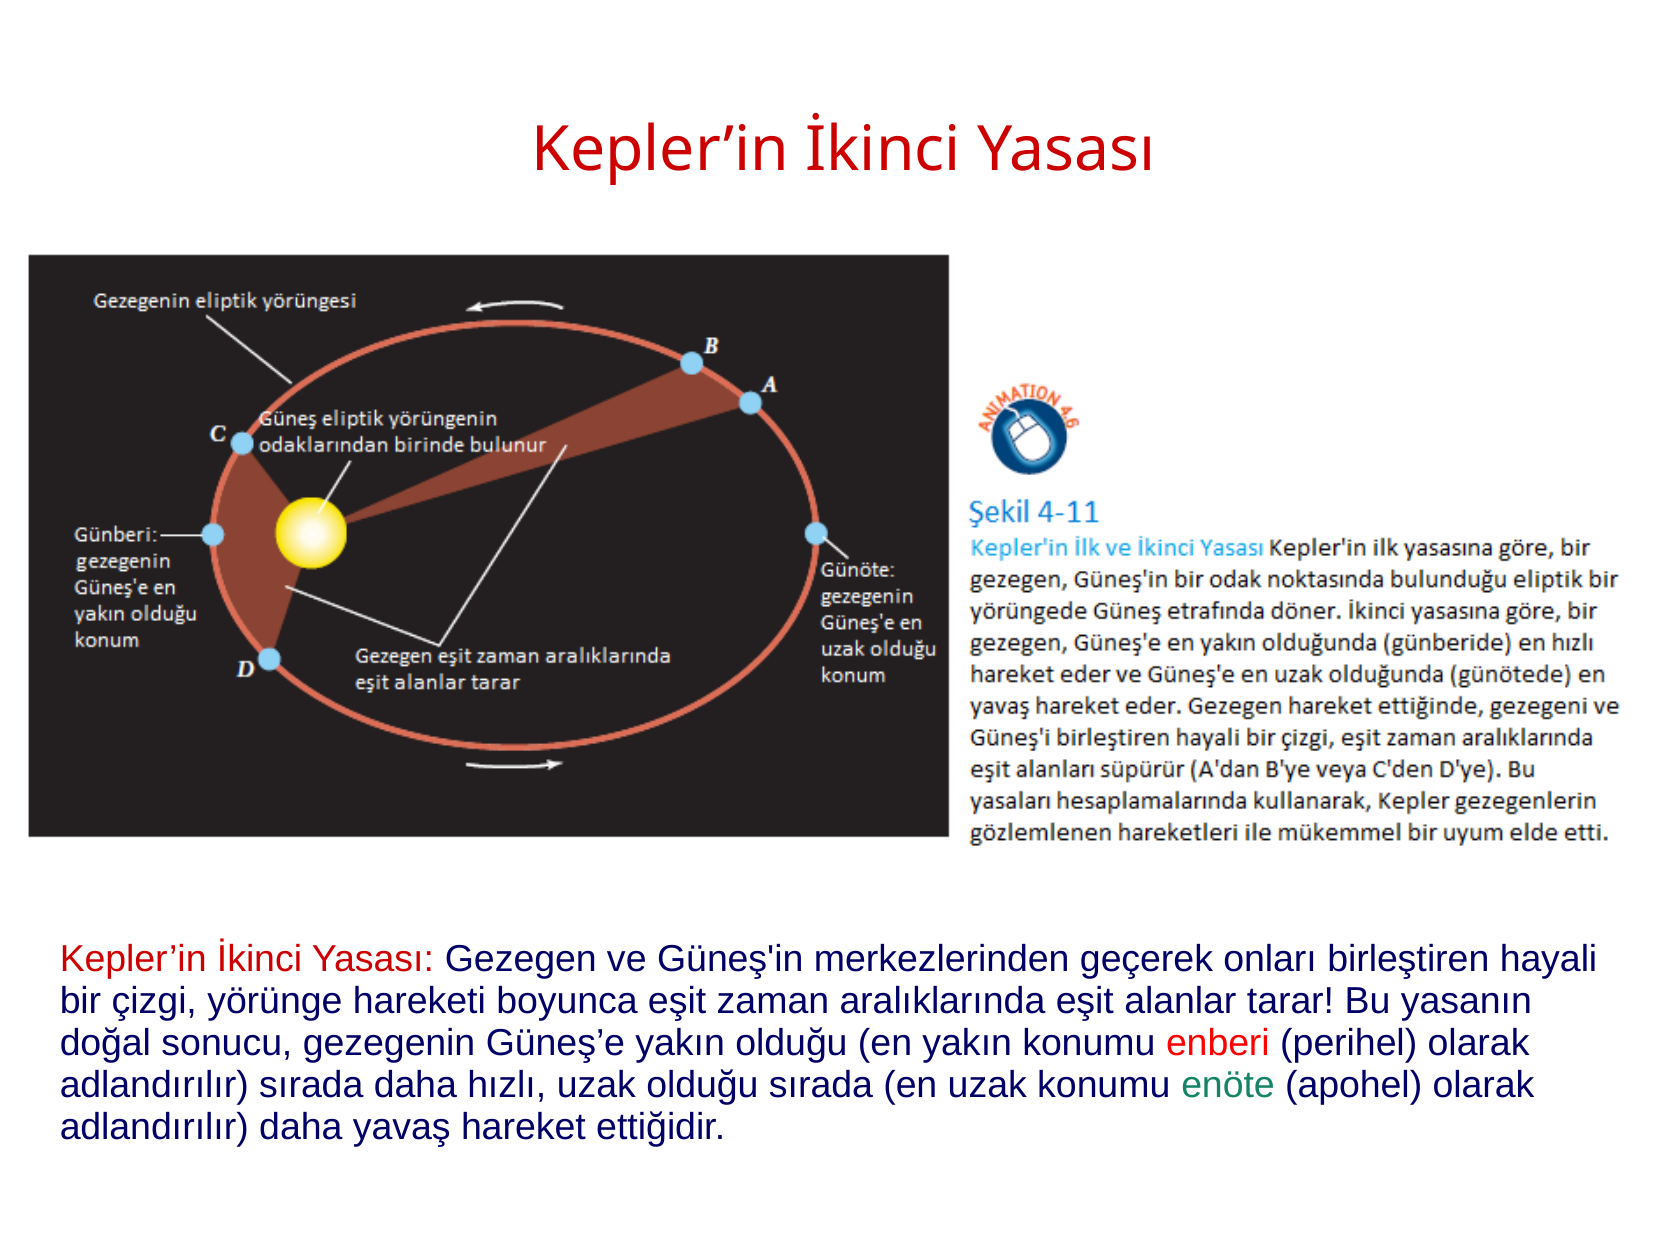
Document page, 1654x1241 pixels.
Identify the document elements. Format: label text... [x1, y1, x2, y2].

text_box Kepler’in İkinci Yasası: Gezegen ve Güneş'in merkezlerinden geçerek onları birleştiren hayali bir çizgi, yörünge hareketi boyunca eşit zaman aralıklarında eşit alanlar tarar! Bu yasanın doğal sonucu, gezegenin Güneş’e yakın olduğu (en yakın konumu enberi (perihel) olarak adlandırılır) sırada daha hızlı, uzak olduğu sırada (en uzak konumu enöte (apohel) olarak adlandırılır) daha yavaş hareket ettiğidir. [45, 930, 1621, 1155]
title Kepler’in İkinci Yasası [82, 78, 1571, 212]
picture [15, 243, 1636, 853]
